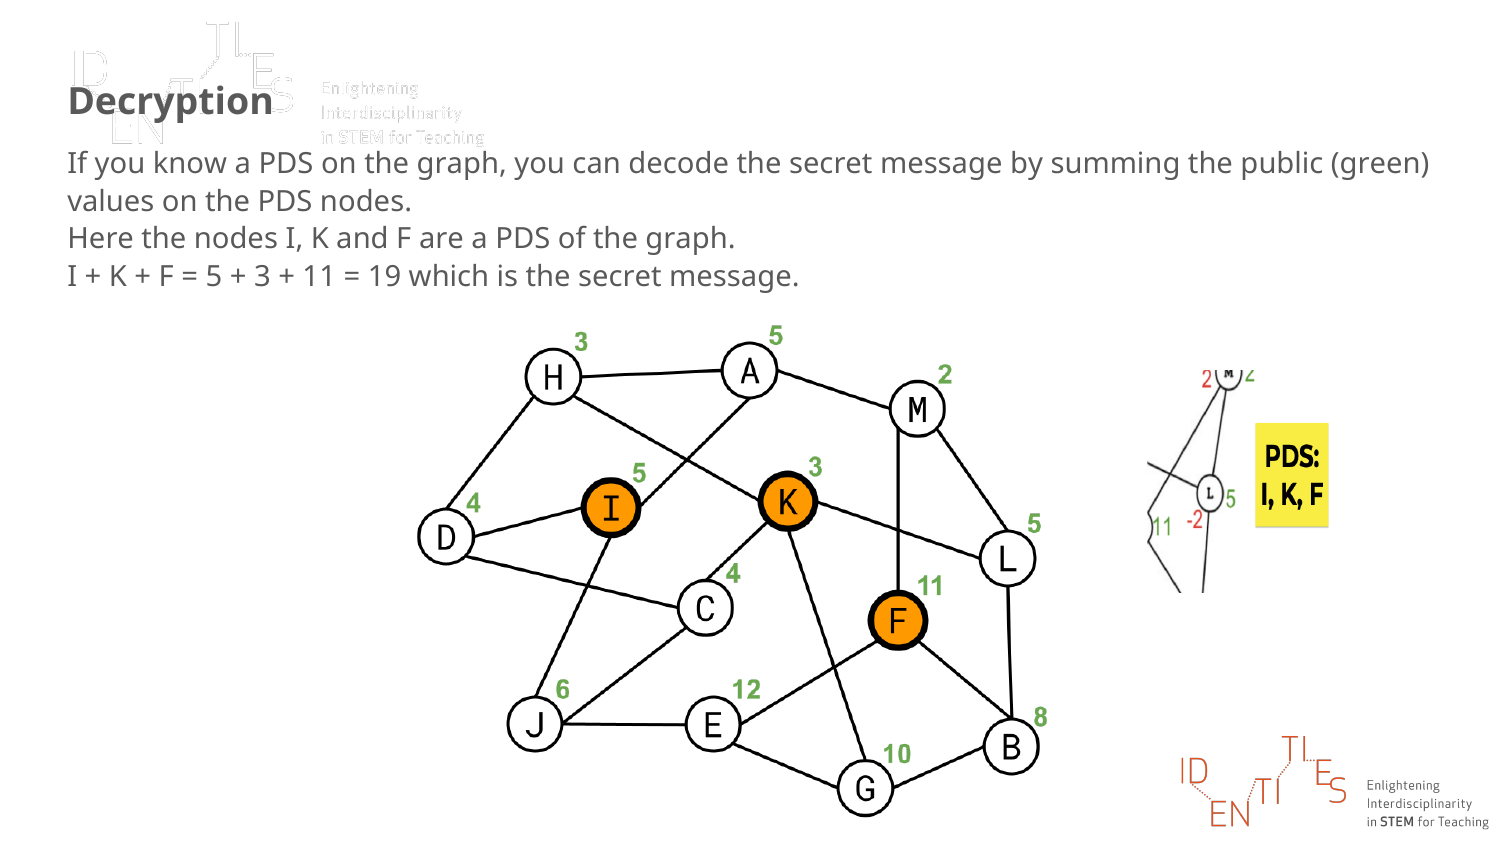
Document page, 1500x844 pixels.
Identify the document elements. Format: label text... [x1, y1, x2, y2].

picture [71, 18, 485, 65]
text_box Decryption If you know a PDS on the graph, you can decode the secret message by summing the public (green) values on the PDS nodes. Here the nodes I, K and F are a PDS of the graph. I + K + F = 5 + 3 + 11 = 19 which is the secret message. [52, 65, 1448, 699]
picture [1147, 370, 1340, 593]
picture [1181, 733, 1489, 832]
picture [353, 282, 1104, 844]
